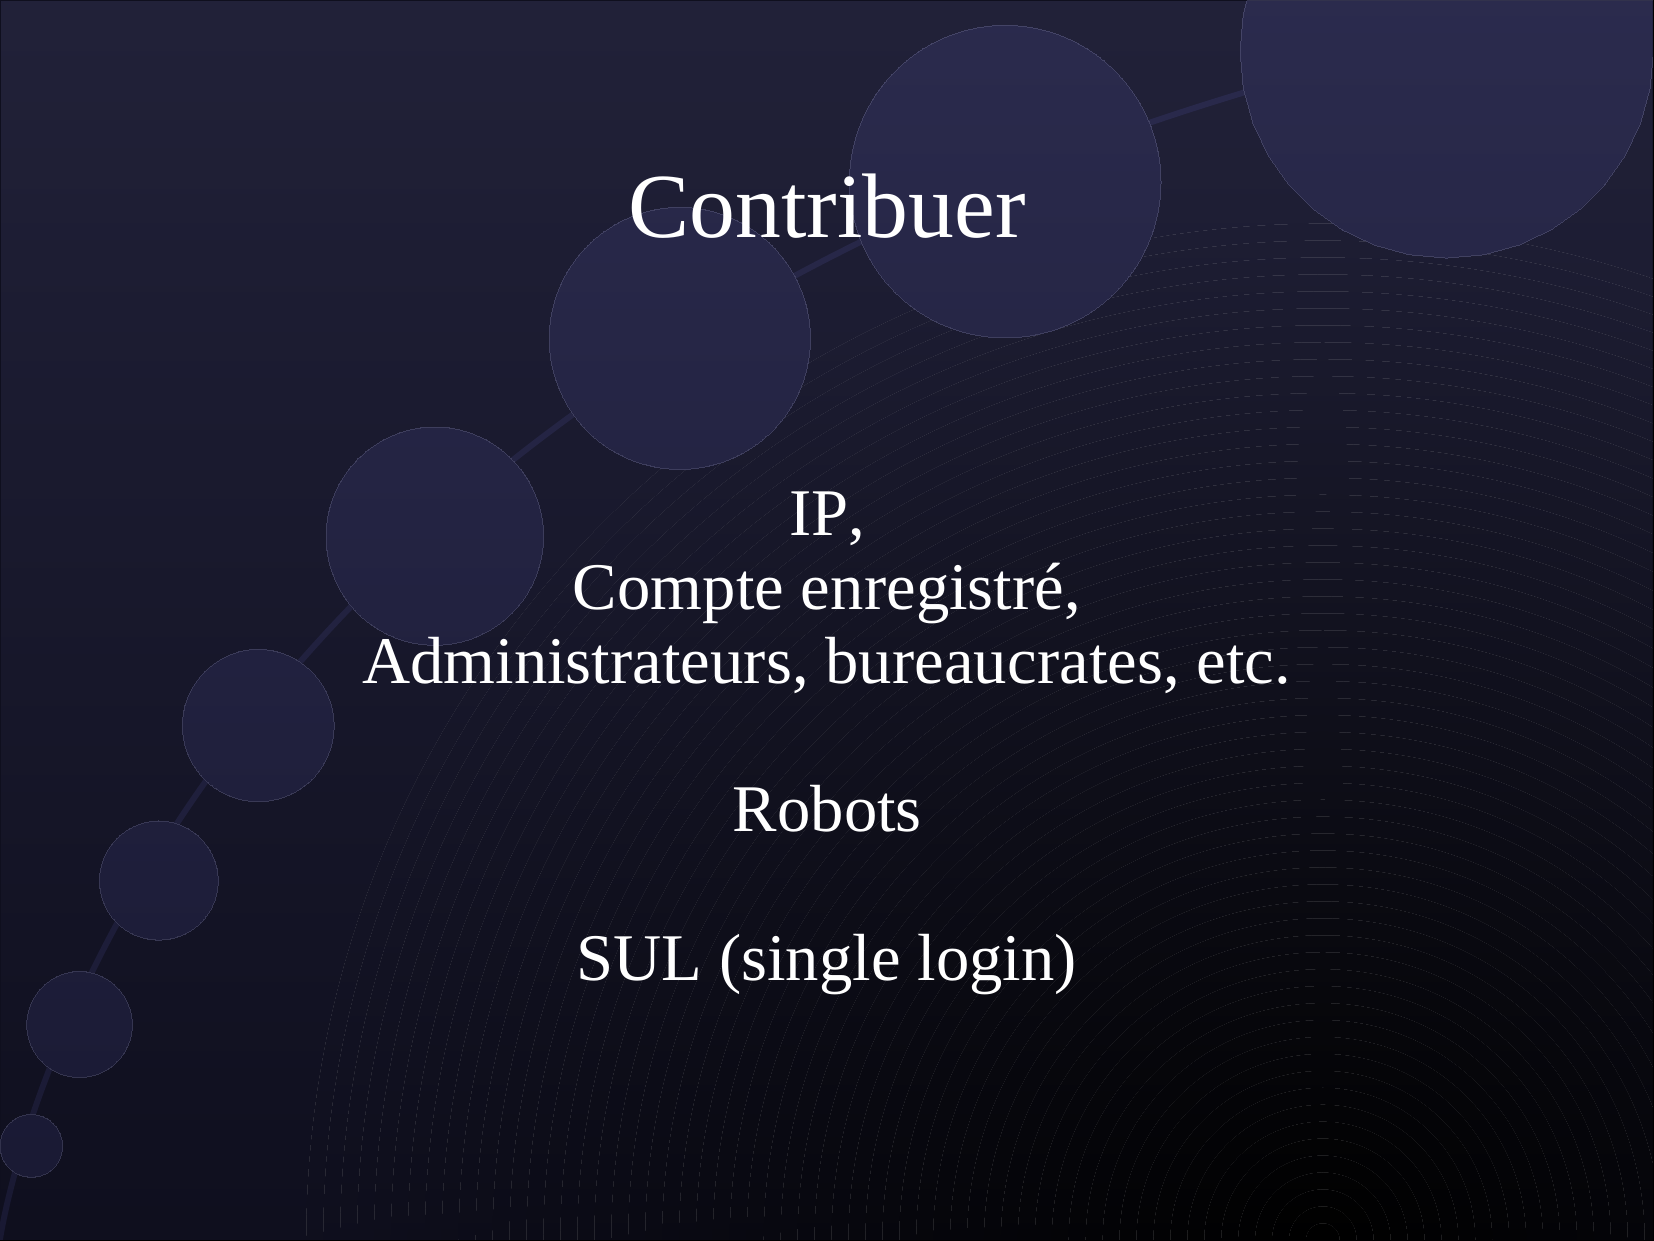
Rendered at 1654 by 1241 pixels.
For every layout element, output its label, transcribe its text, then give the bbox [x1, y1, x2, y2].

subtitle IP, Compte enregistré, Administrateurs, bureaucrates, etc. Robots SUL (single login) [121, 344, 1534, 1127]
title Contribuer [121, 102, 1534, 311]
